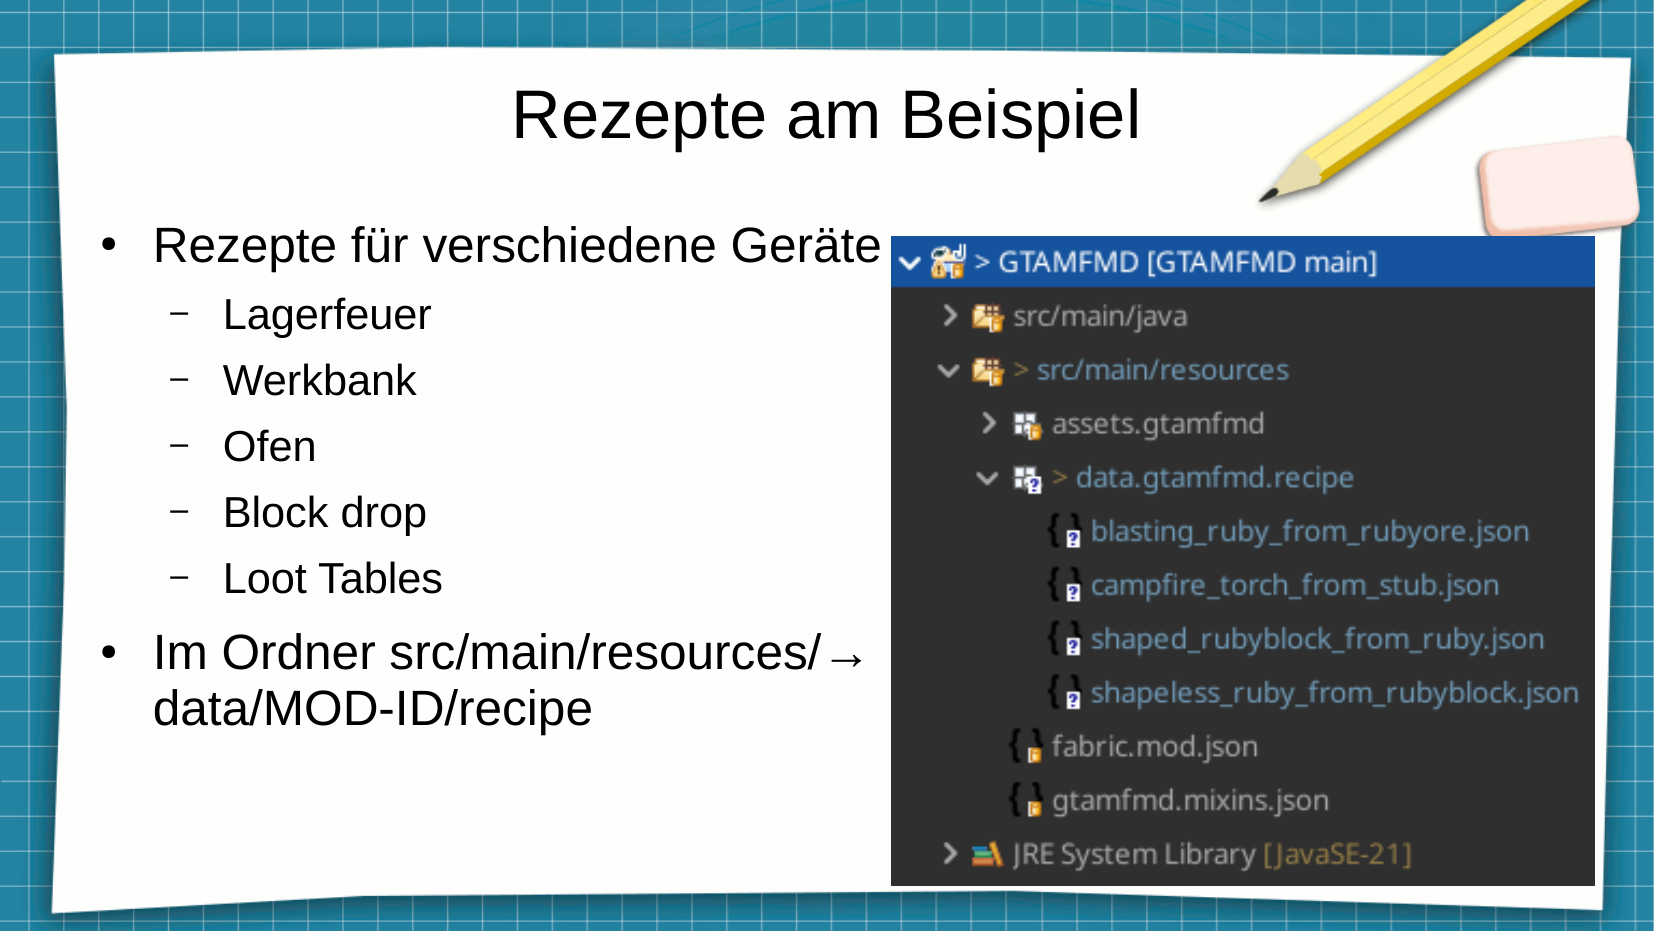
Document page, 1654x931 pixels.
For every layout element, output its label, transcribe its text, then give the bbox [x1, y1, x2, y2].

title Rezepte am Beispiel [82, 37, 1571, 193]
list Rezepte für verschiedene Geräte Lagerfeuer Werkbank Ofen Block drop Loot Tables Im Ordner src/main/resources/→ data/MOD-ID/recipe [82, 217, 886, 758]
picture [0, 0, 1654, 931]
